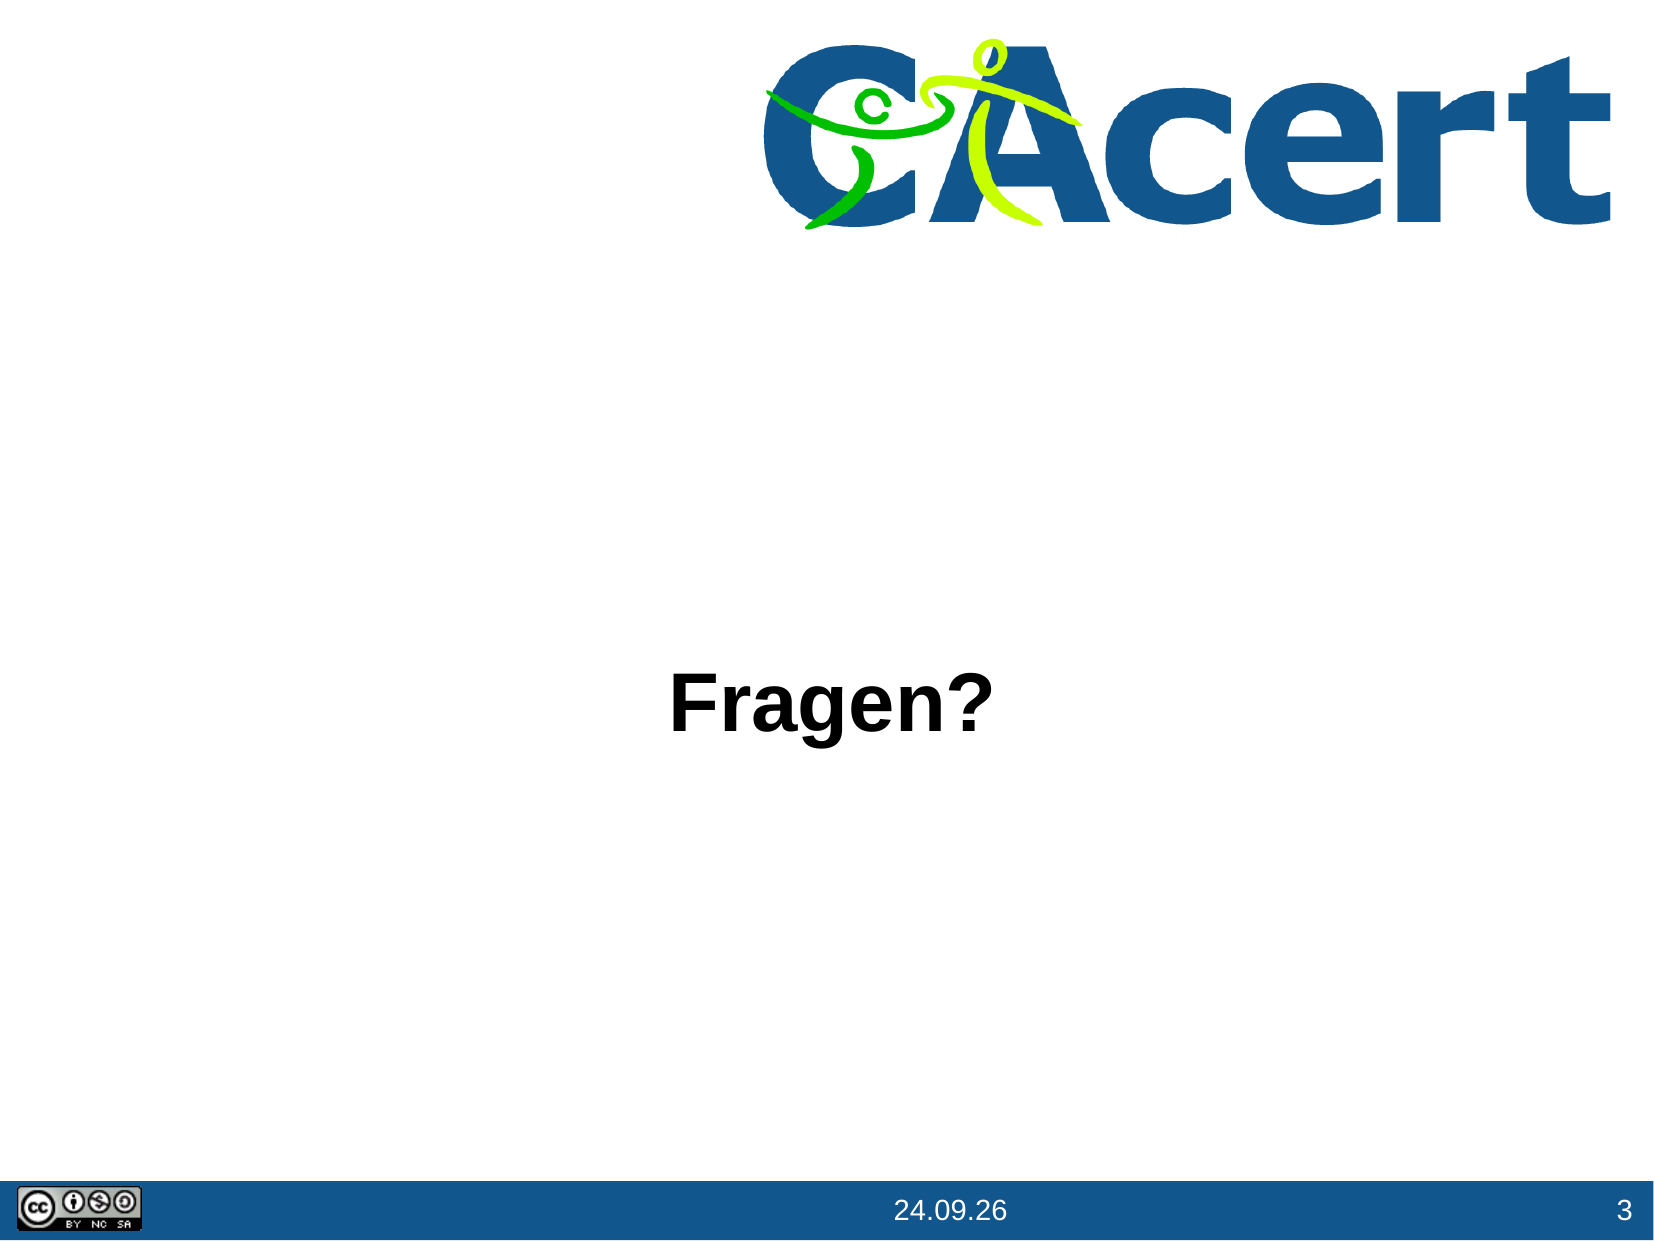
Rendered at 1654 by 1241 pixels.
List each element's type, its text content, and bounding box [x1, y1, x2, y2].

title Fragen? [88, 265, 1577, 1140]
picture [761, 35, 1613, 231]
picture [17, 1186, 142, 1231]
